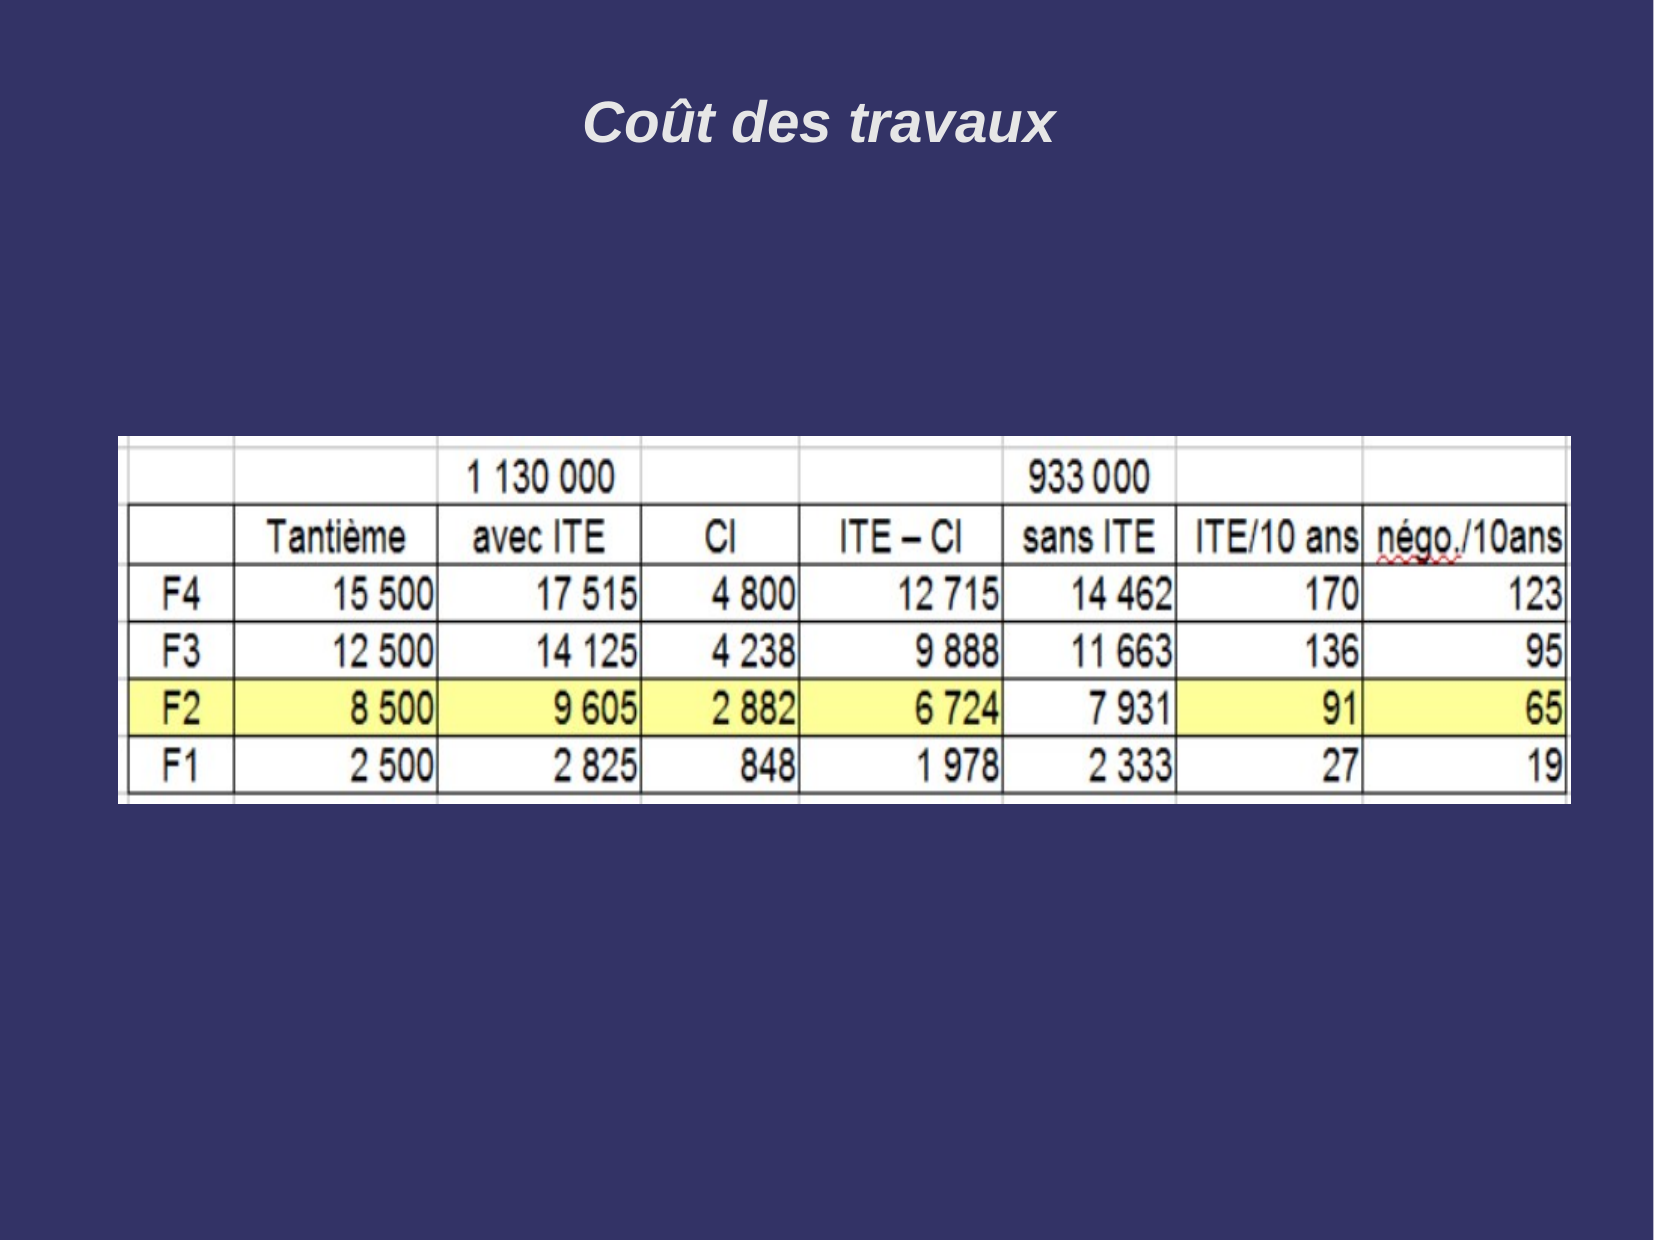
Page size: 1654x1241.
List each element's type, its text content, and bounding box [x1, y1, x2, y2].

title Coût des travaux [121, 19, 1534, 227]
picture [118, 436, 1571, 804]
